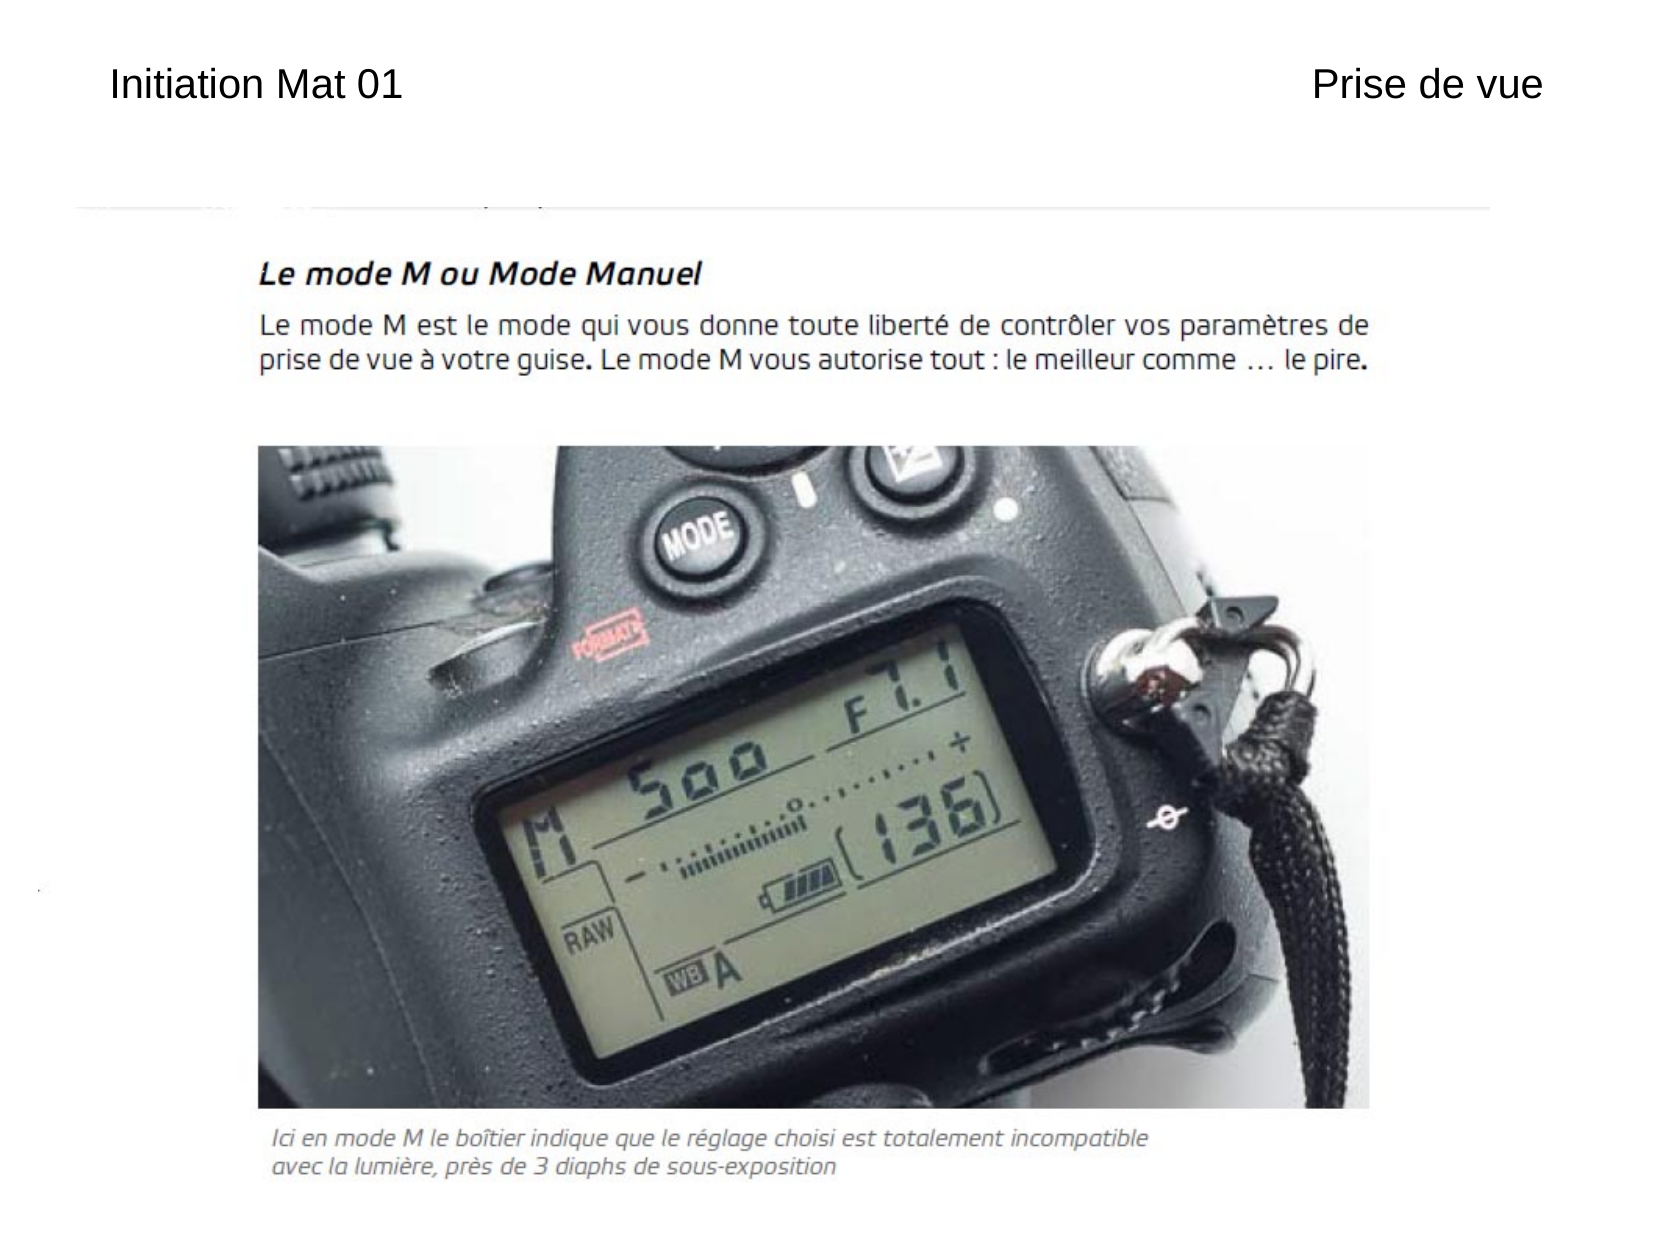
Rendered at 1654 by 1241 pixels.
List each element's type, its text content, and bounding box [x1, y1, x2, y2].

picture [38, 207, 1490, 1234]
title Initiation Mat 01 Prise de vue [82, 49, 1571, 119]
